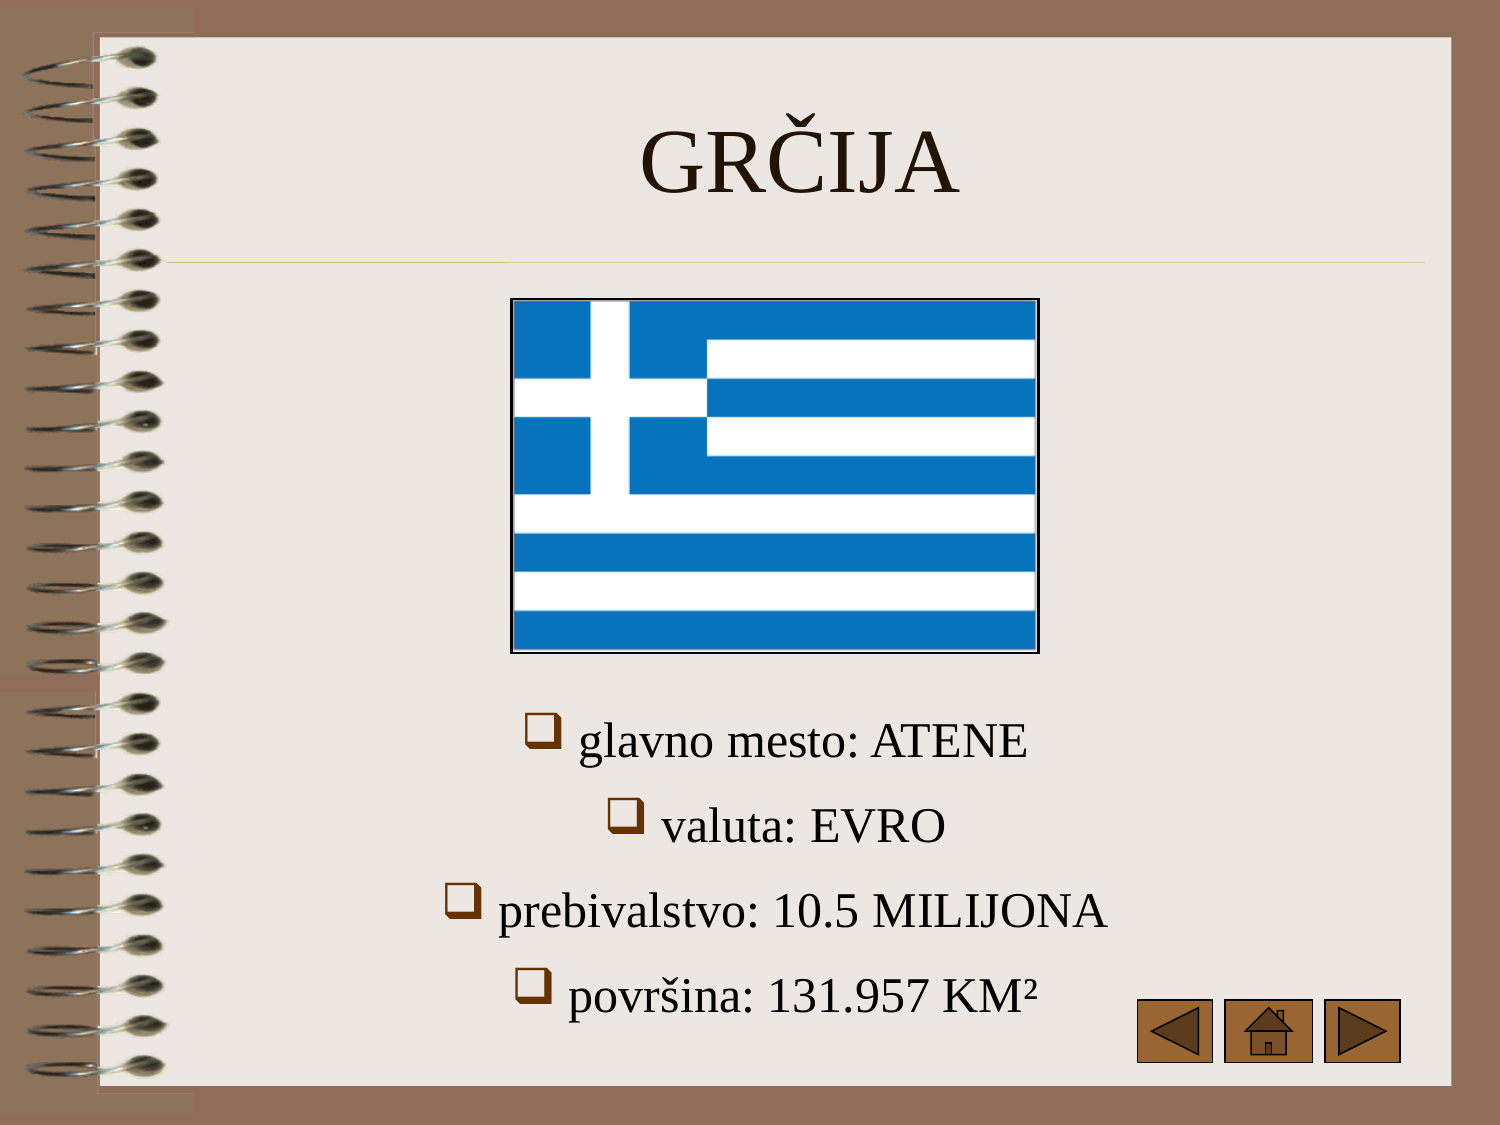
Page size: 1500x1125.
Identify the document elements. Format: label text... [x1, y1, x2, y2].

text_box glavno mesto: ATENE valuta: EVRO prebivalstvo: 10.5 MILIJONA površina: 131.957 KM² [425, 699, 1125, 1030]
text_box [1224, 999, 1313, 1063]
title GRČIJA [174, 62, 1425, 250]
picture [0, 8, 194, 674]
picture [0, 692, 194, 1115]
picture [512, 299, 1038, 652]
text_box [1137, 999, 1213, 1063]
text_box [1324, 999, 1400, 1063]
